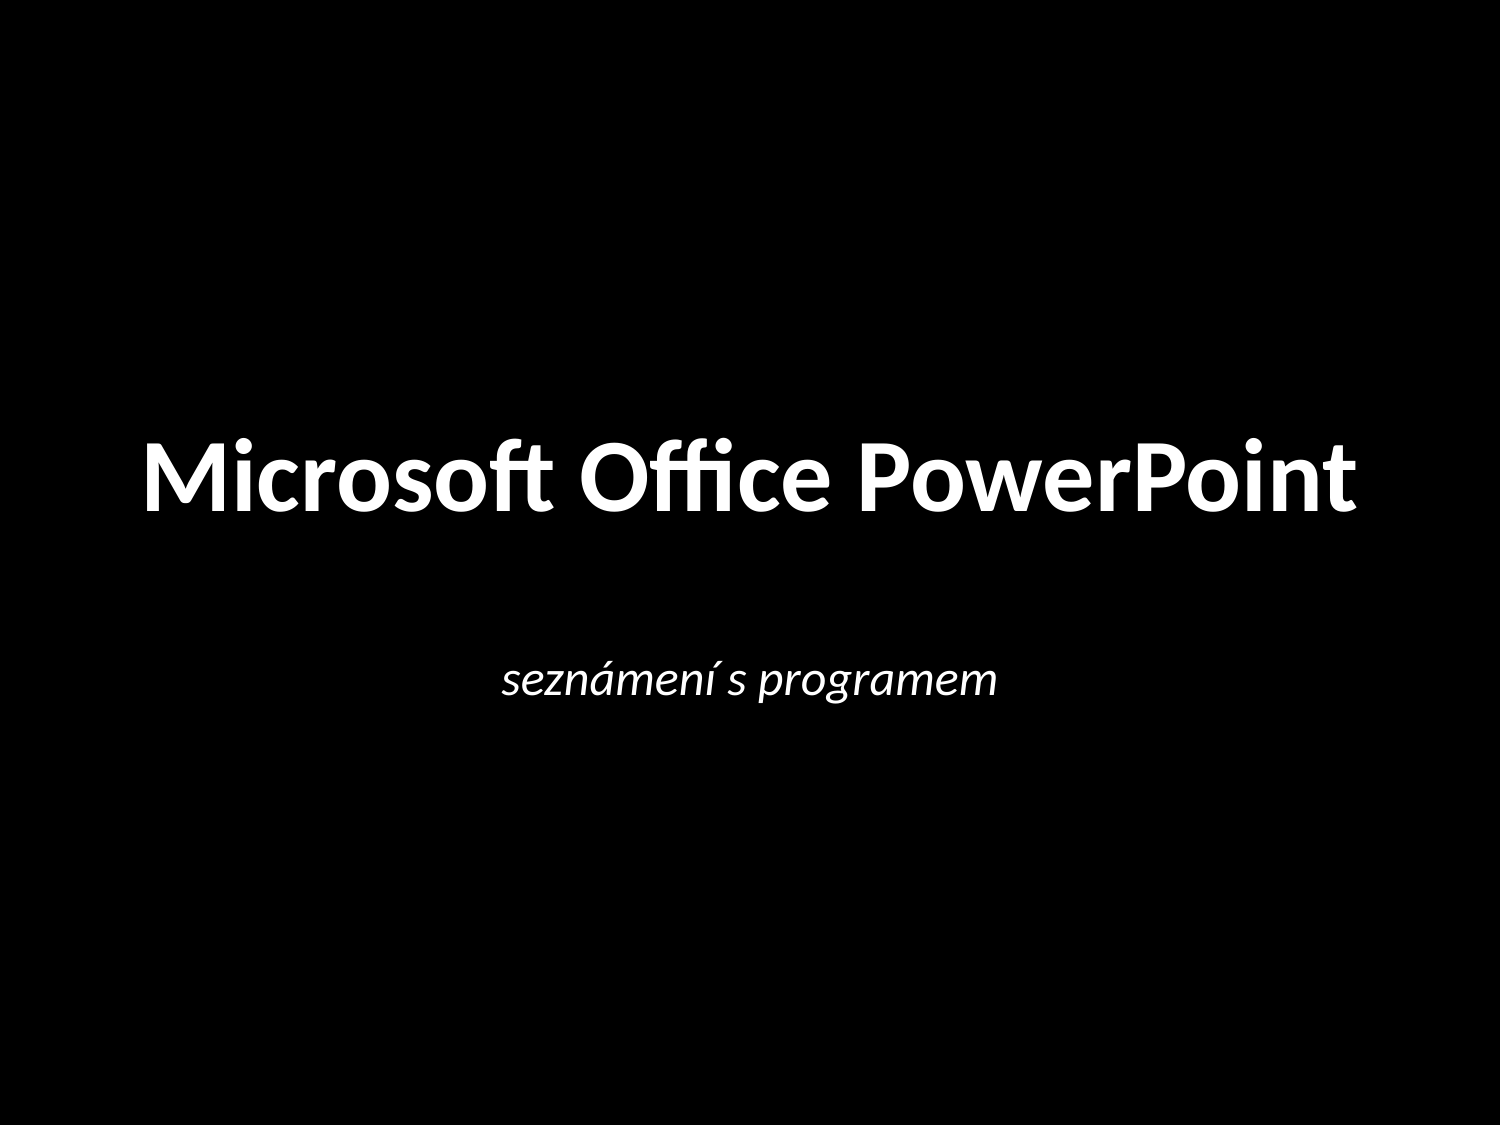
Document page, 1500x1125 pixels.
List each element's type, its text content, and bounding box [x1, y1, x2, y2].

text_box seznámení s programem [225, 637, 1276, 926]
title Microsoft Office PowerPoint [112, 349, 1388, 591]
